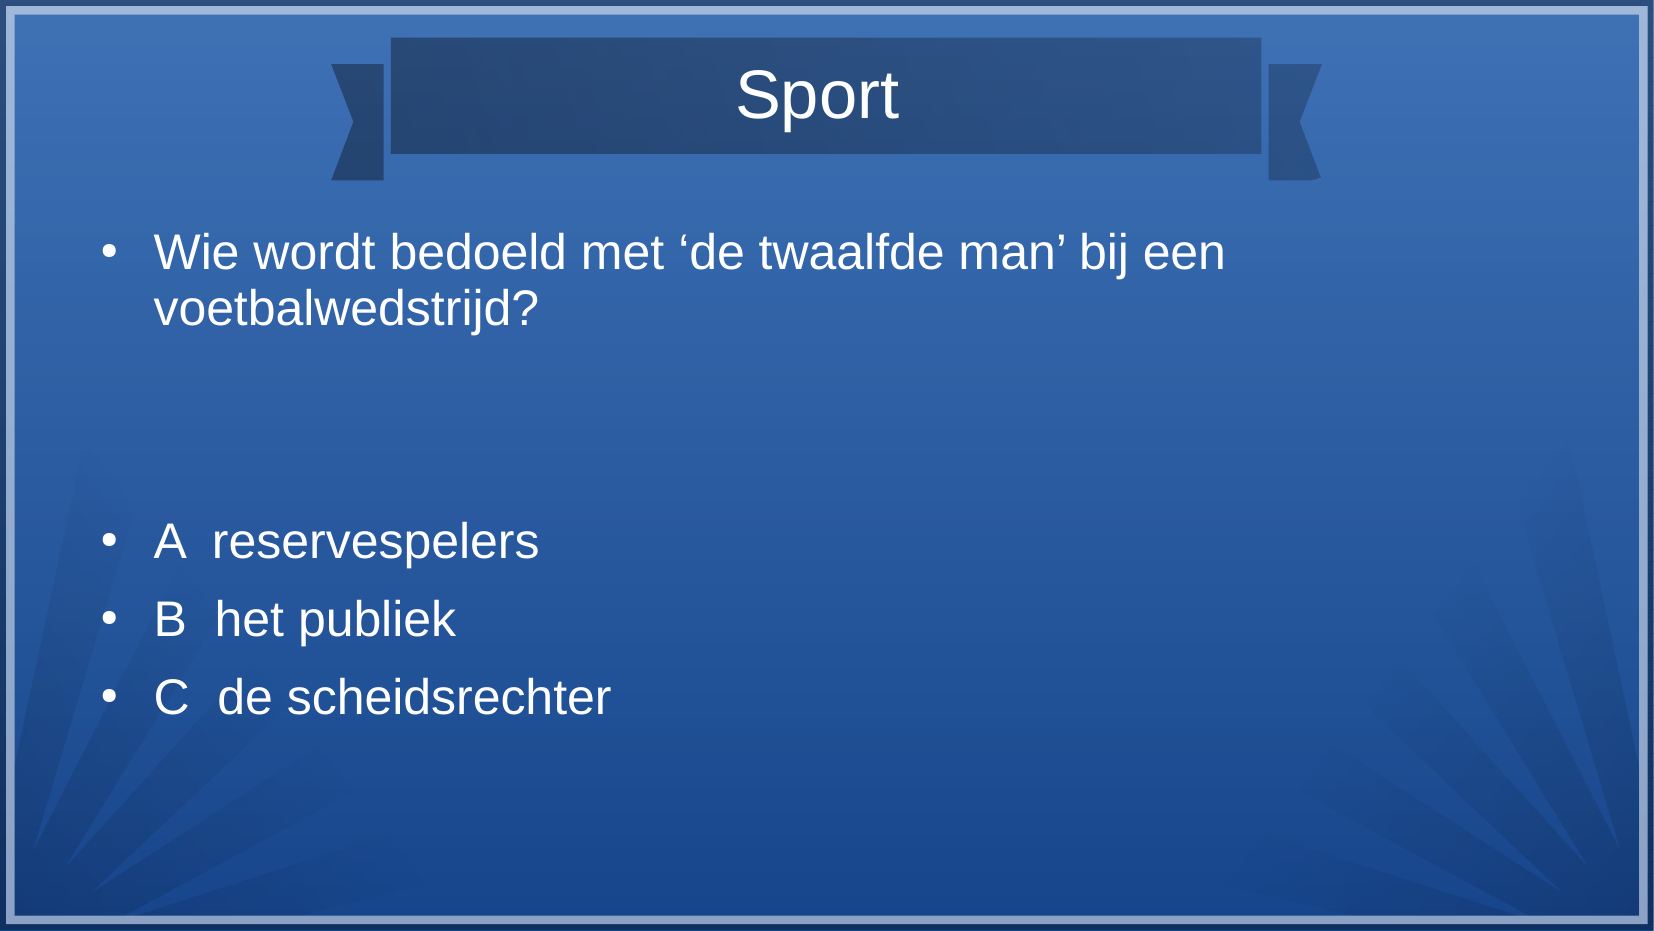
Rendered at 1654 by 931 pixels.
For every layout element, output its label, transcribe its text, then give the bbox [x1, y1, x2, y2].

title Sport [389, 35, 1264, 154]
list Wie wordt bedoeld met ‘de twaalfde man’ bij een voetbalwedstrijd? A reservespelers B het publiek C de scheidsrechter [82, 224, 1571, 848]
